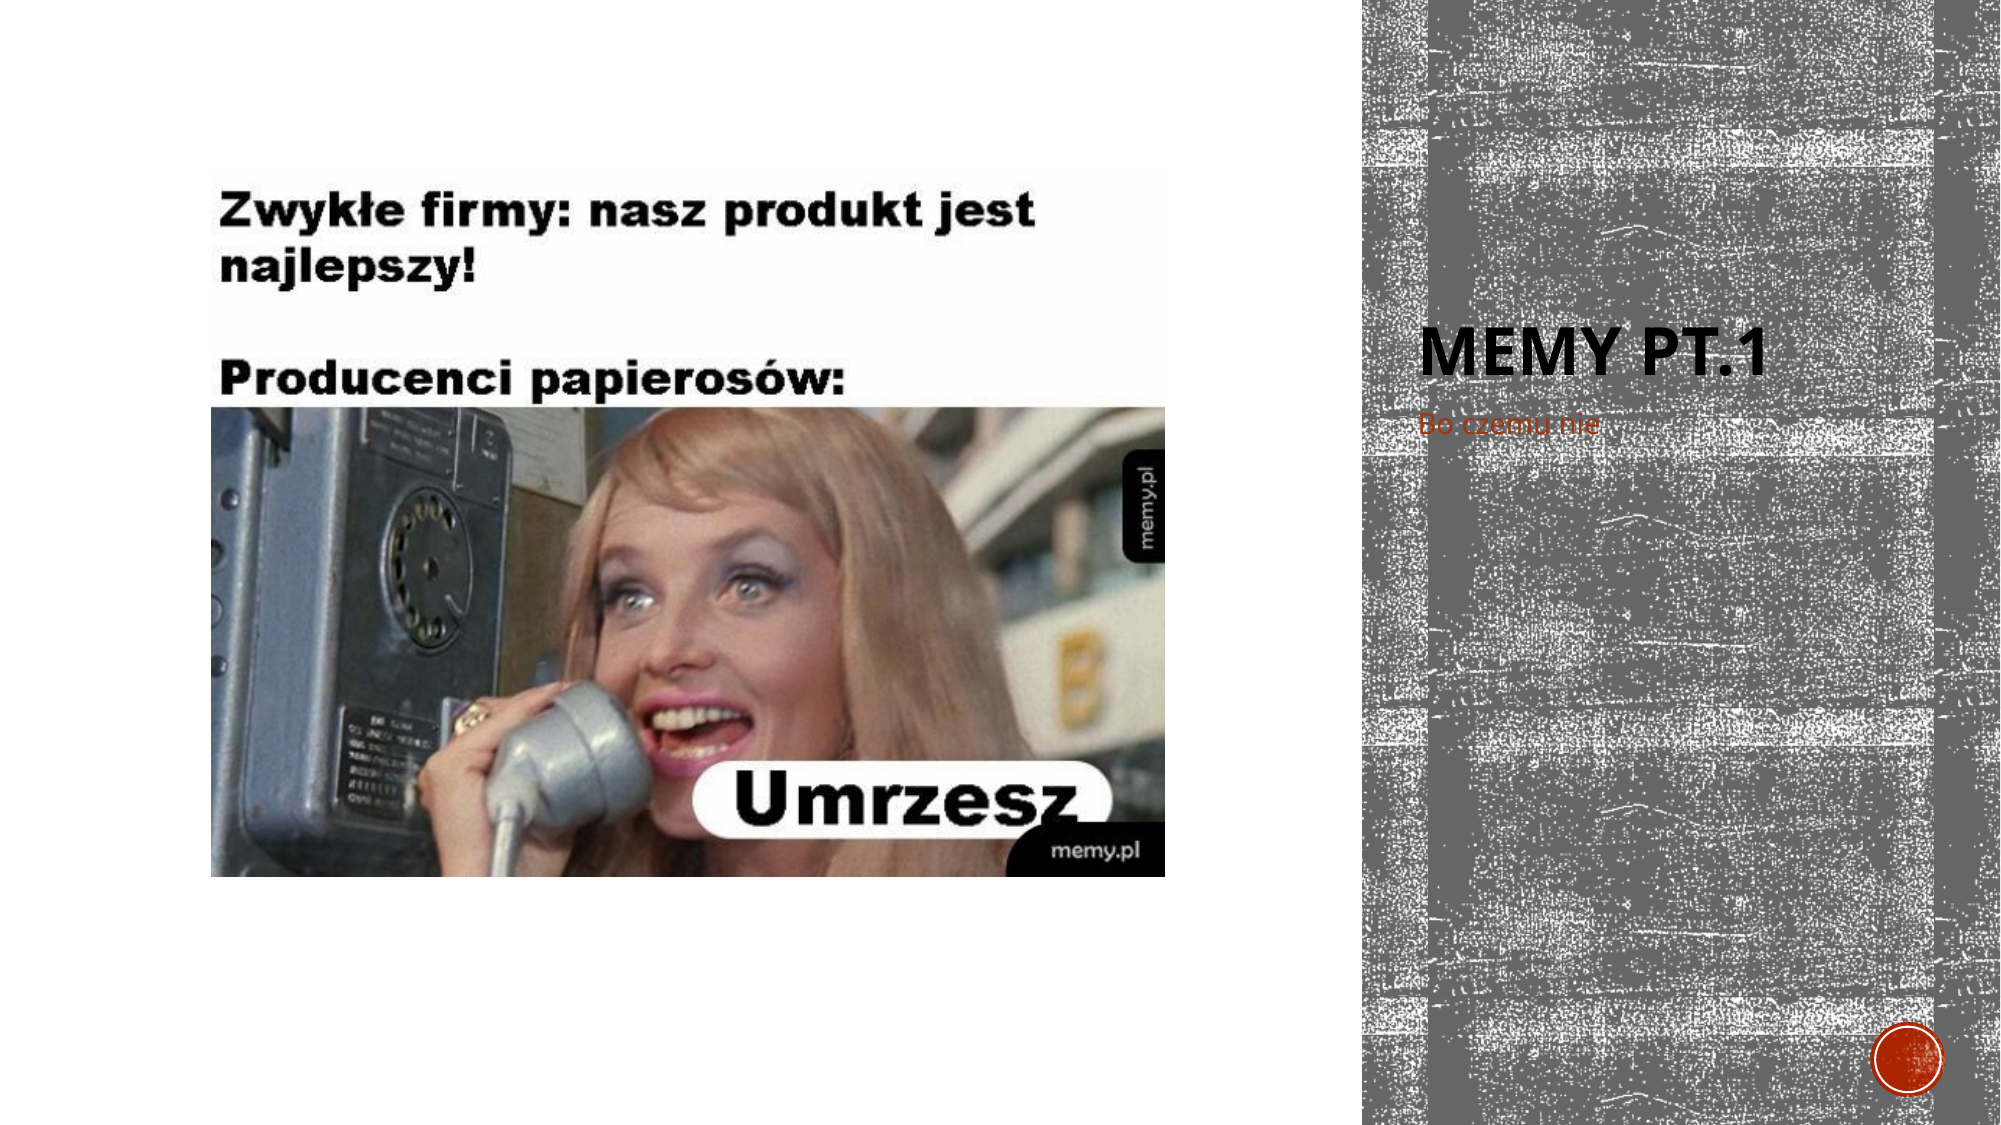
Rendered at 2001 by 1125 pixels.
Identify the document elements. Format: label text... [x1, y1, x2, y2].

picture [211, 171, 1165, 877]
list Bo czemu nie [1402, 397, 1928, 938]
title Memy pt.1 [1402, 112, 1928, 397]
